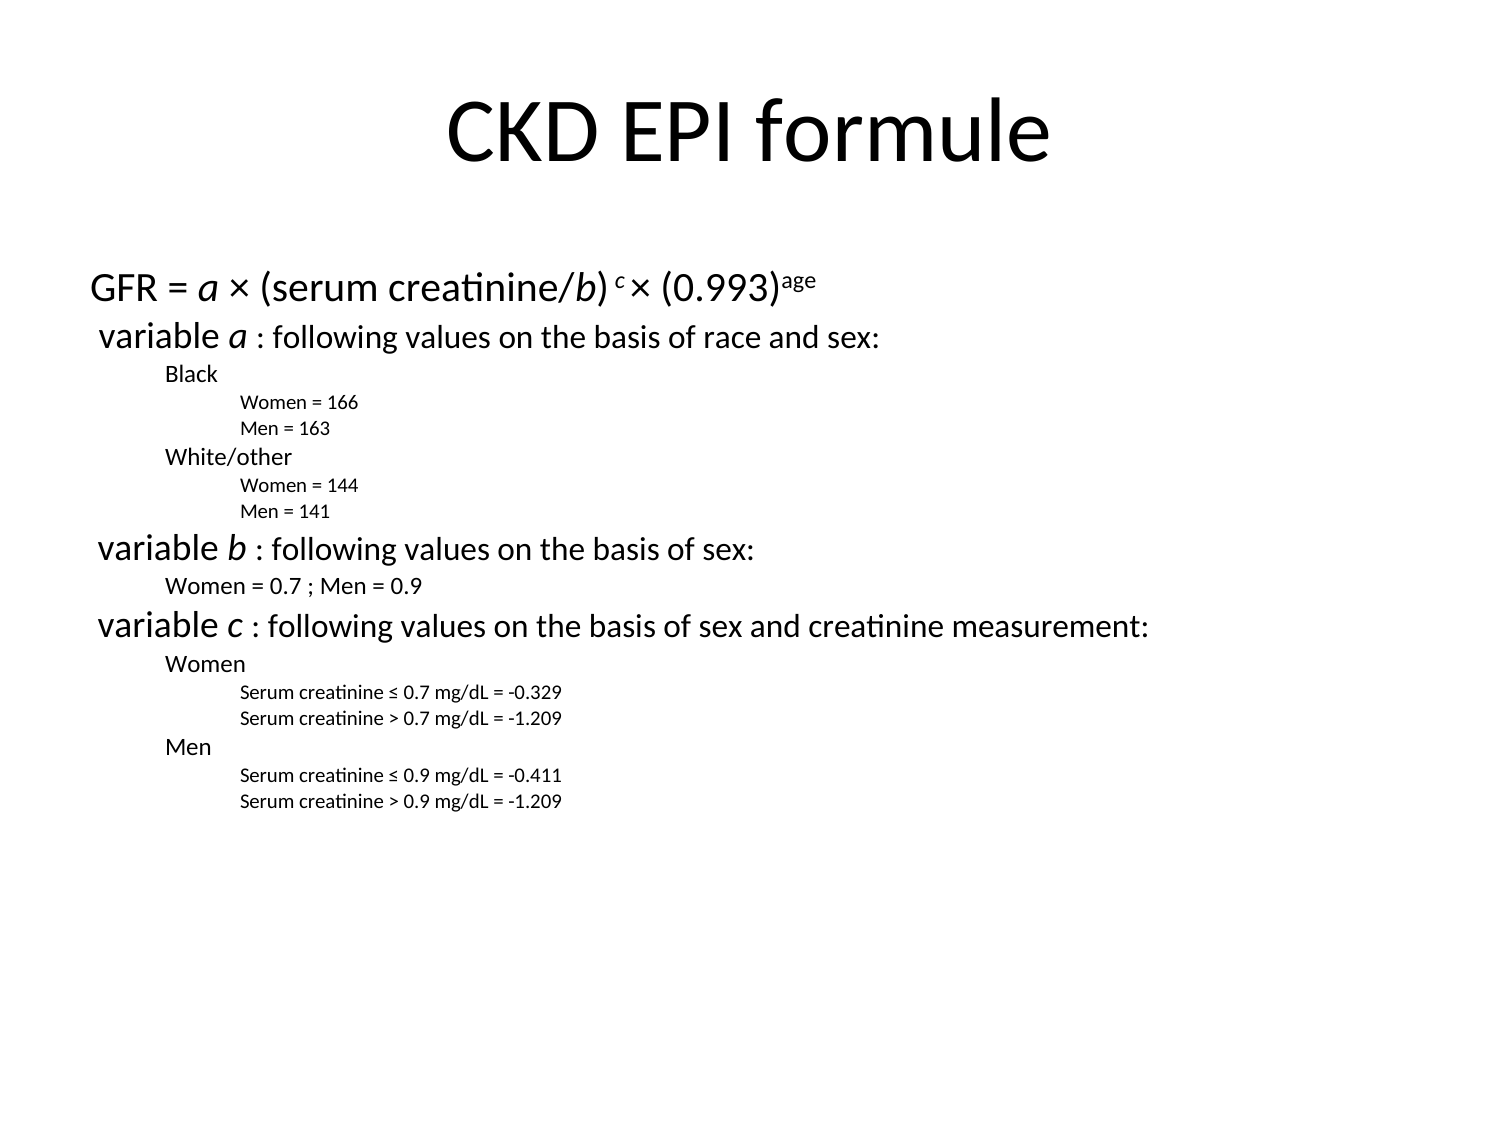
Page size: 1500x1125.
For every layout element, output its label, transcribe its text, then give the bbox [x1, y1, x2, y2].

title CKD EPI formule [75, 45, 1426, 233]
list GFR = a × (serum creatinine/b) c × (0.993)age variable a : following values on the basis of race and sex: Black Women = 166 Men = 163 White/other Women = 144 Men = 141 variable b : following values on the basis of sex: Women = 0.7 ; Men = 0.9 variable c : following values on the basis of sex and creatinine measurement: Women Serum creatinine ≤ 0.7 mg/dL = -0.329 Serum creatinine > 0.7 mg/dL = -1.209 Men Serum creatinine ≤ 0.9 mg/dL = -0.411 Serum creatinine > 0.9 mg/dL = -1.209 [75, 262, 1426, 1006]
